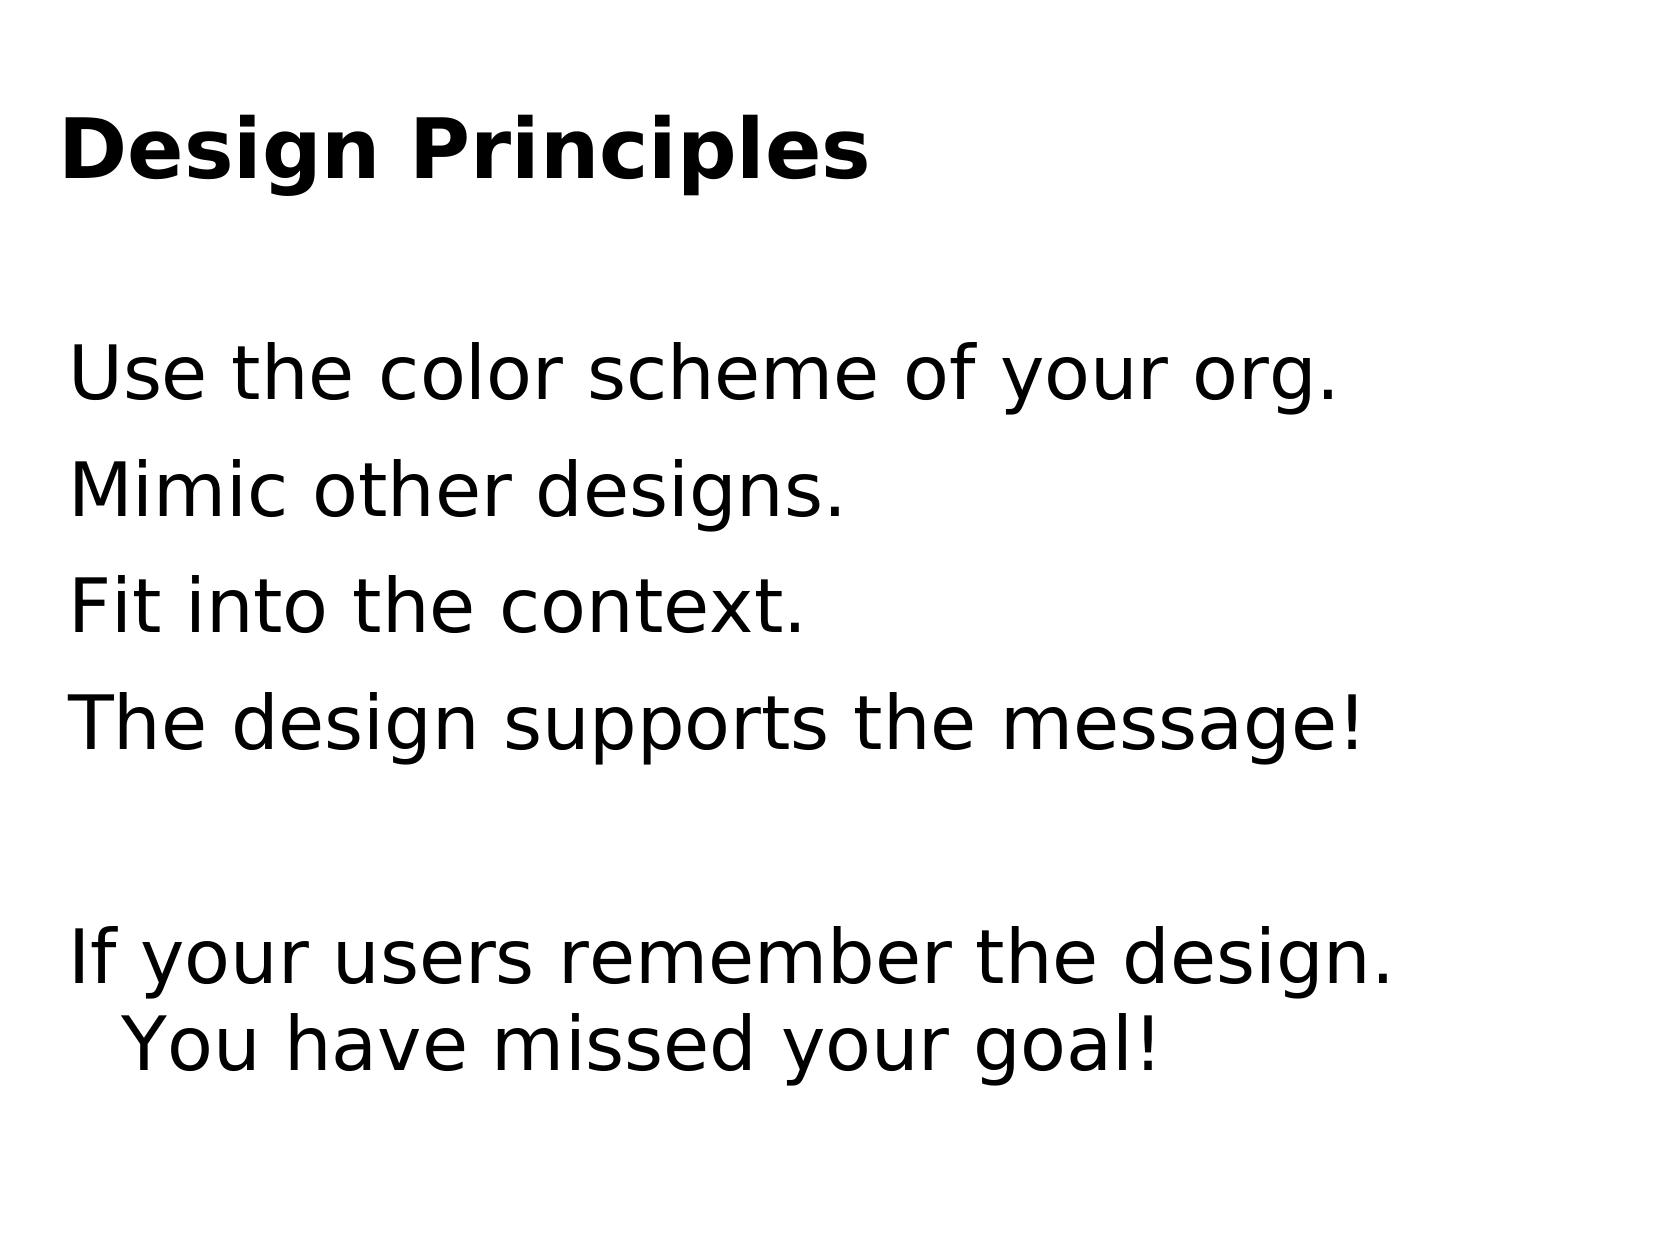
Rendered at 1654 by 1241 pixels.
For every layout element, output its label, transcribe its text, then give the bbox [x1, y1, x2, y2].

title Design Principles [59, 75, 1607, 225]
list Use the color scheme of your org. Mimic other designs. Fit into the context. The design supports the message! If your users remember the design. You have missed your goal! [50, 329, 1571, 1089]
